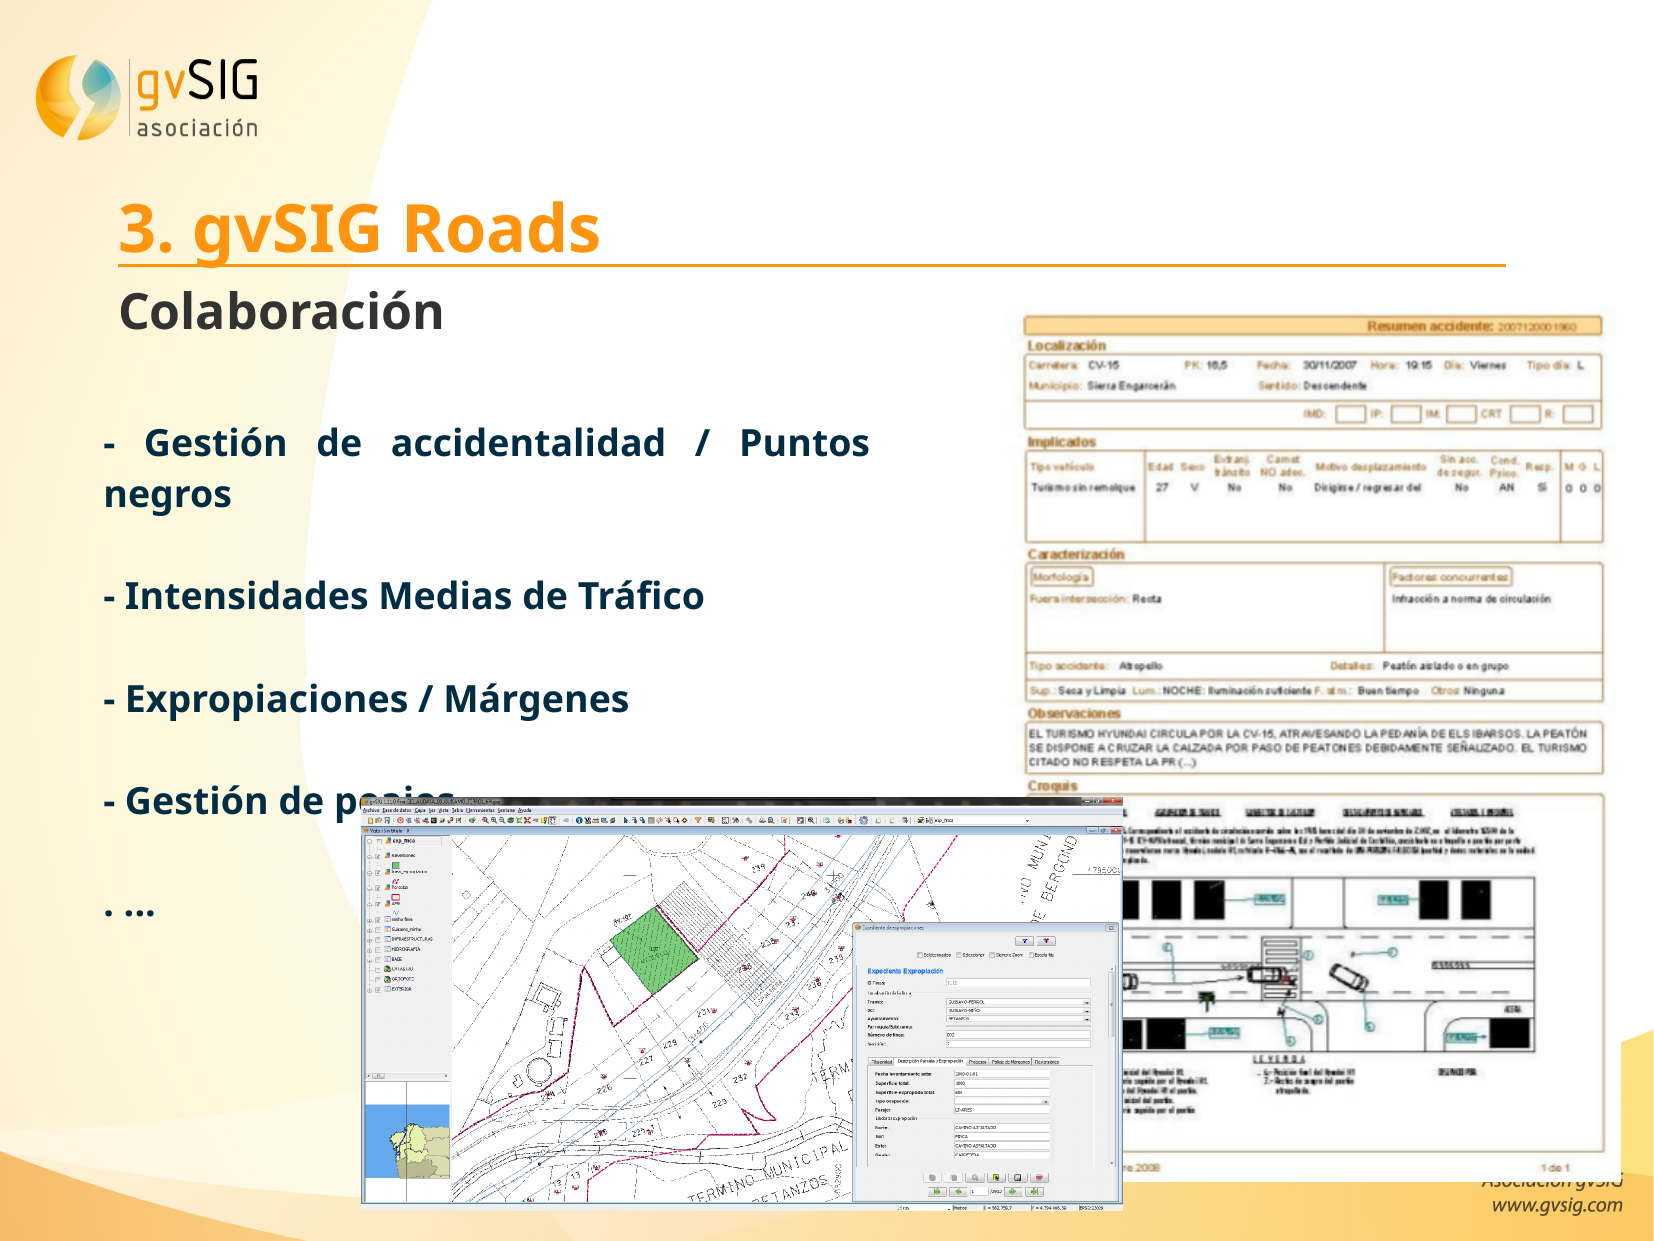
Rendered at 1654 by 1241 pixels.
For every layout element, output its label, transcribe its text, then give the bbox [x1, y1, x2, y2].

title 3. gvSIG Roads [118, 177, 1607, 276]
title Colaboración [118, 276, 1607, 414]
text_box - Gestión de accidentalidad / Puntos negros - Intensidades Medias de Tráfico - Expropiaciones / Márgenes - Gestión de peajes . ... [88, 409, 886, 975]
picture [0, 0, 1654, 1241]
